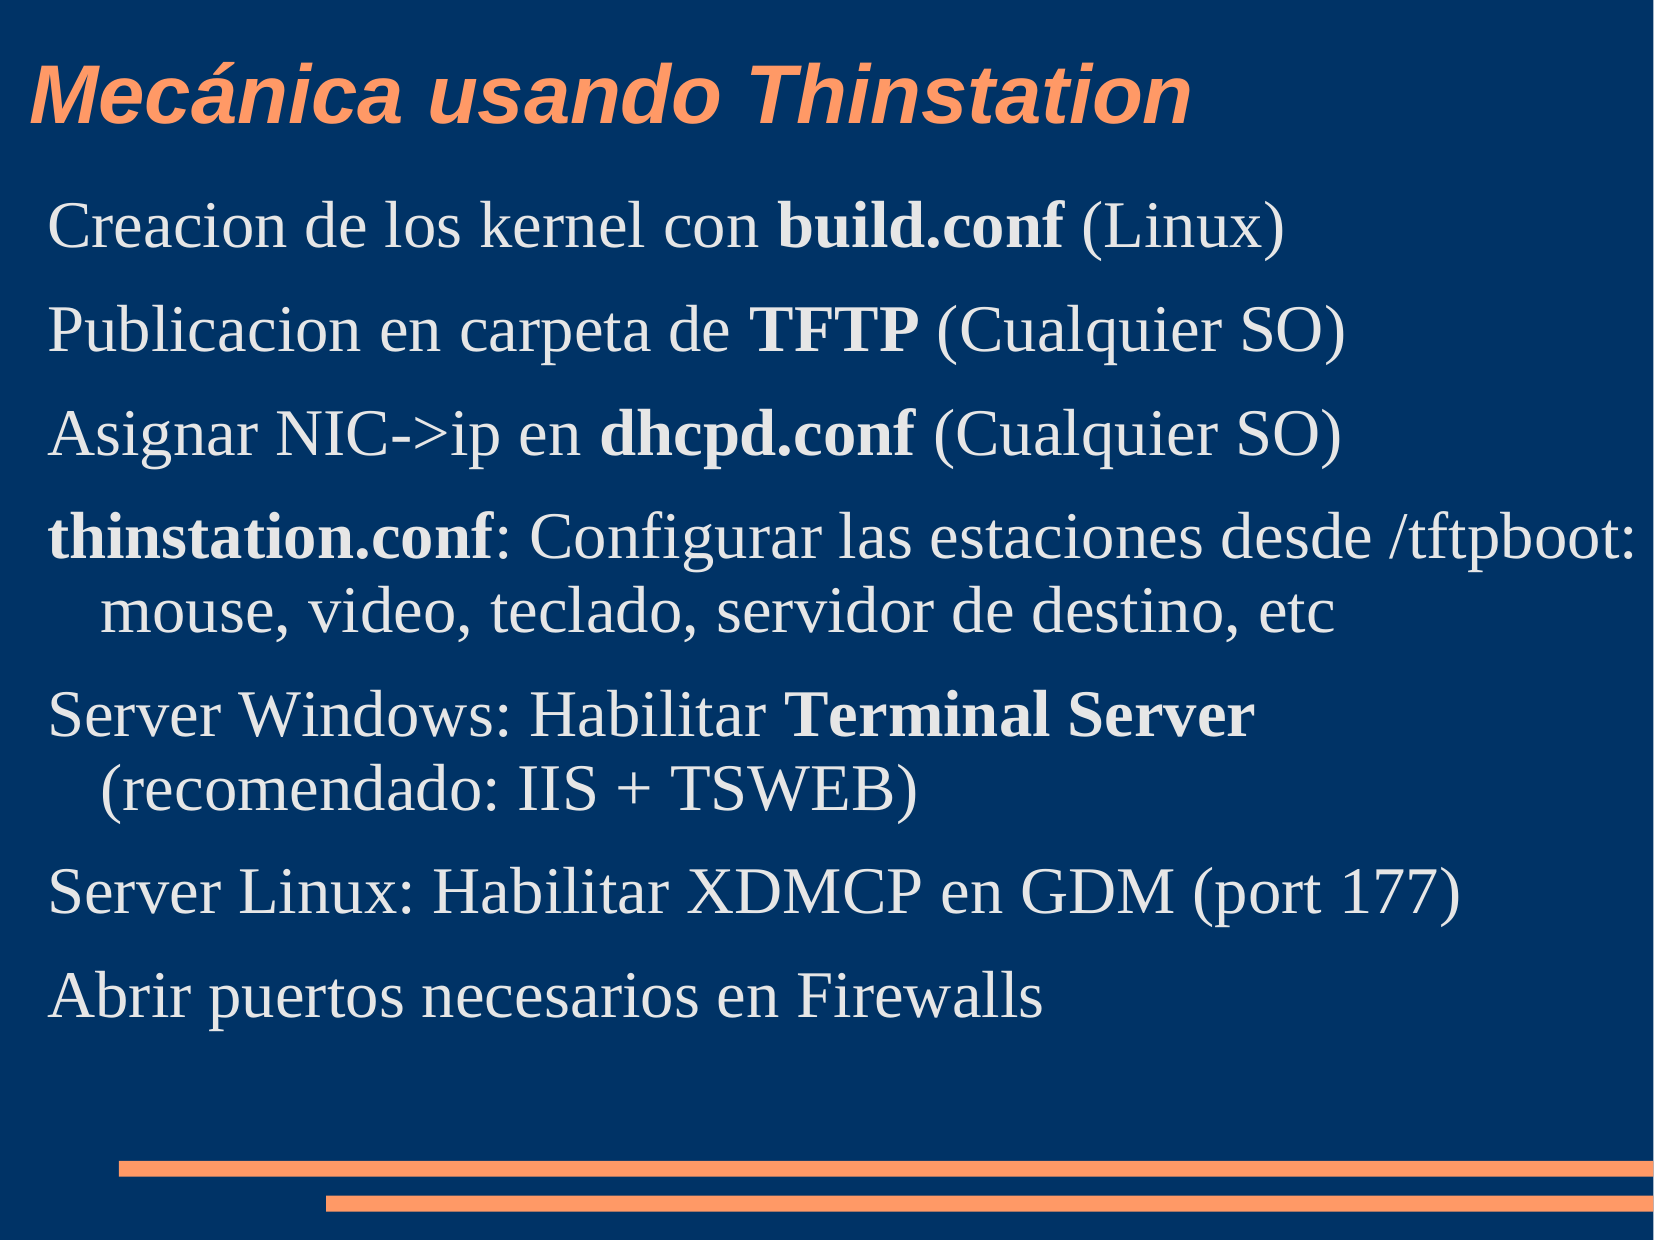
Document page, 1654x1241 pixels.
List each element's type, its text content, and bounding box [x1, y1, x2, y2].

list Creacion de los kernel con build.conf (Linux) Publicacion en carpeta de TFTP (Cualquier SO) Asignar NIC->ip en dhcpd.conf (Cualquier SO) thinstation.conf: Configurar las estaciones desde /tftpboot: mouse, video, teclado, servidor de destino, etc Server Windows: Habilitar Terminal Server (recomendado: IIS + TSWEB) Server Linux: Habilitar XDMCP en GDM (port 177) Abrir puertos necesarios en Firewalls [29, 188, 1654, 1182]
title Mecánica usando Thinstation [29, 29, 1442, 161]
